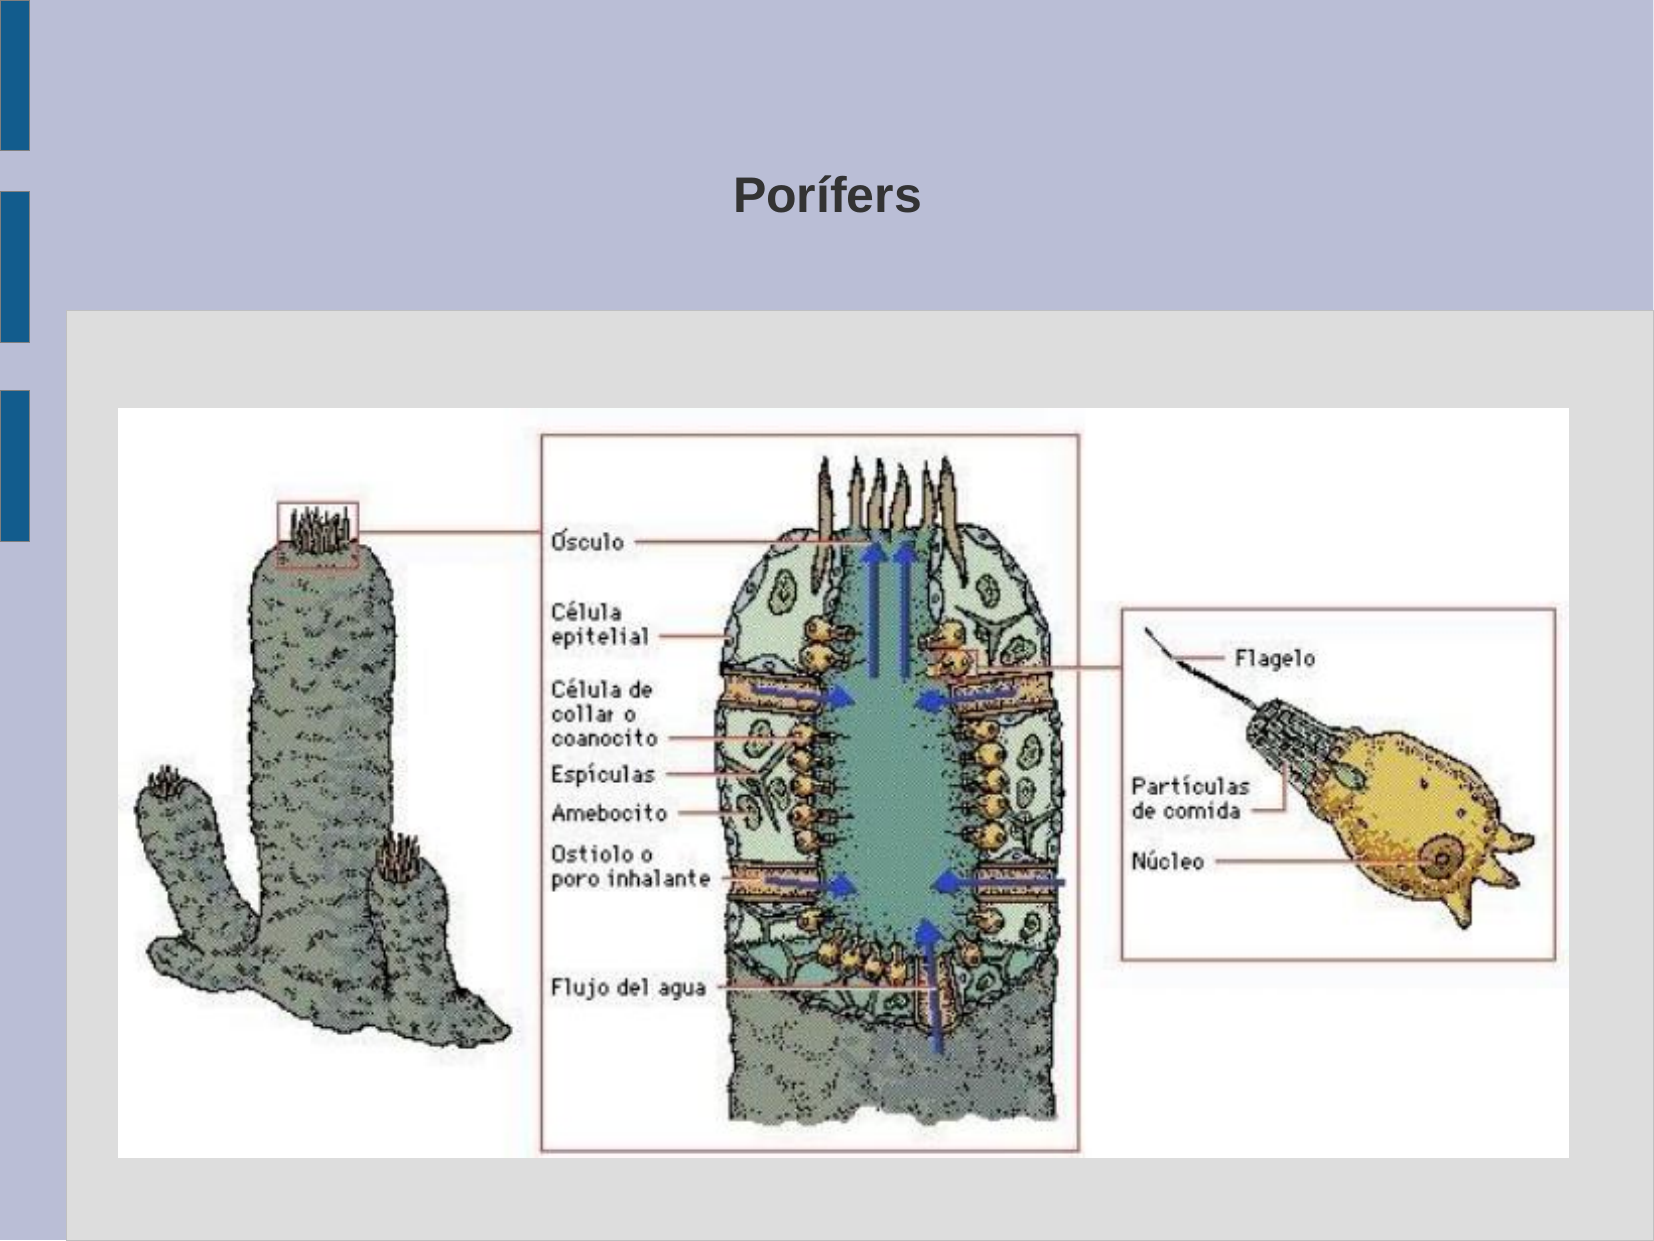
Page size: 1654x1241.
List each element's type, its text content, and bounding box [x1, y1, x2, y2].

picture [118, 408, 1569, 1158]
title Porífers [121, 91, 1534, 299]
